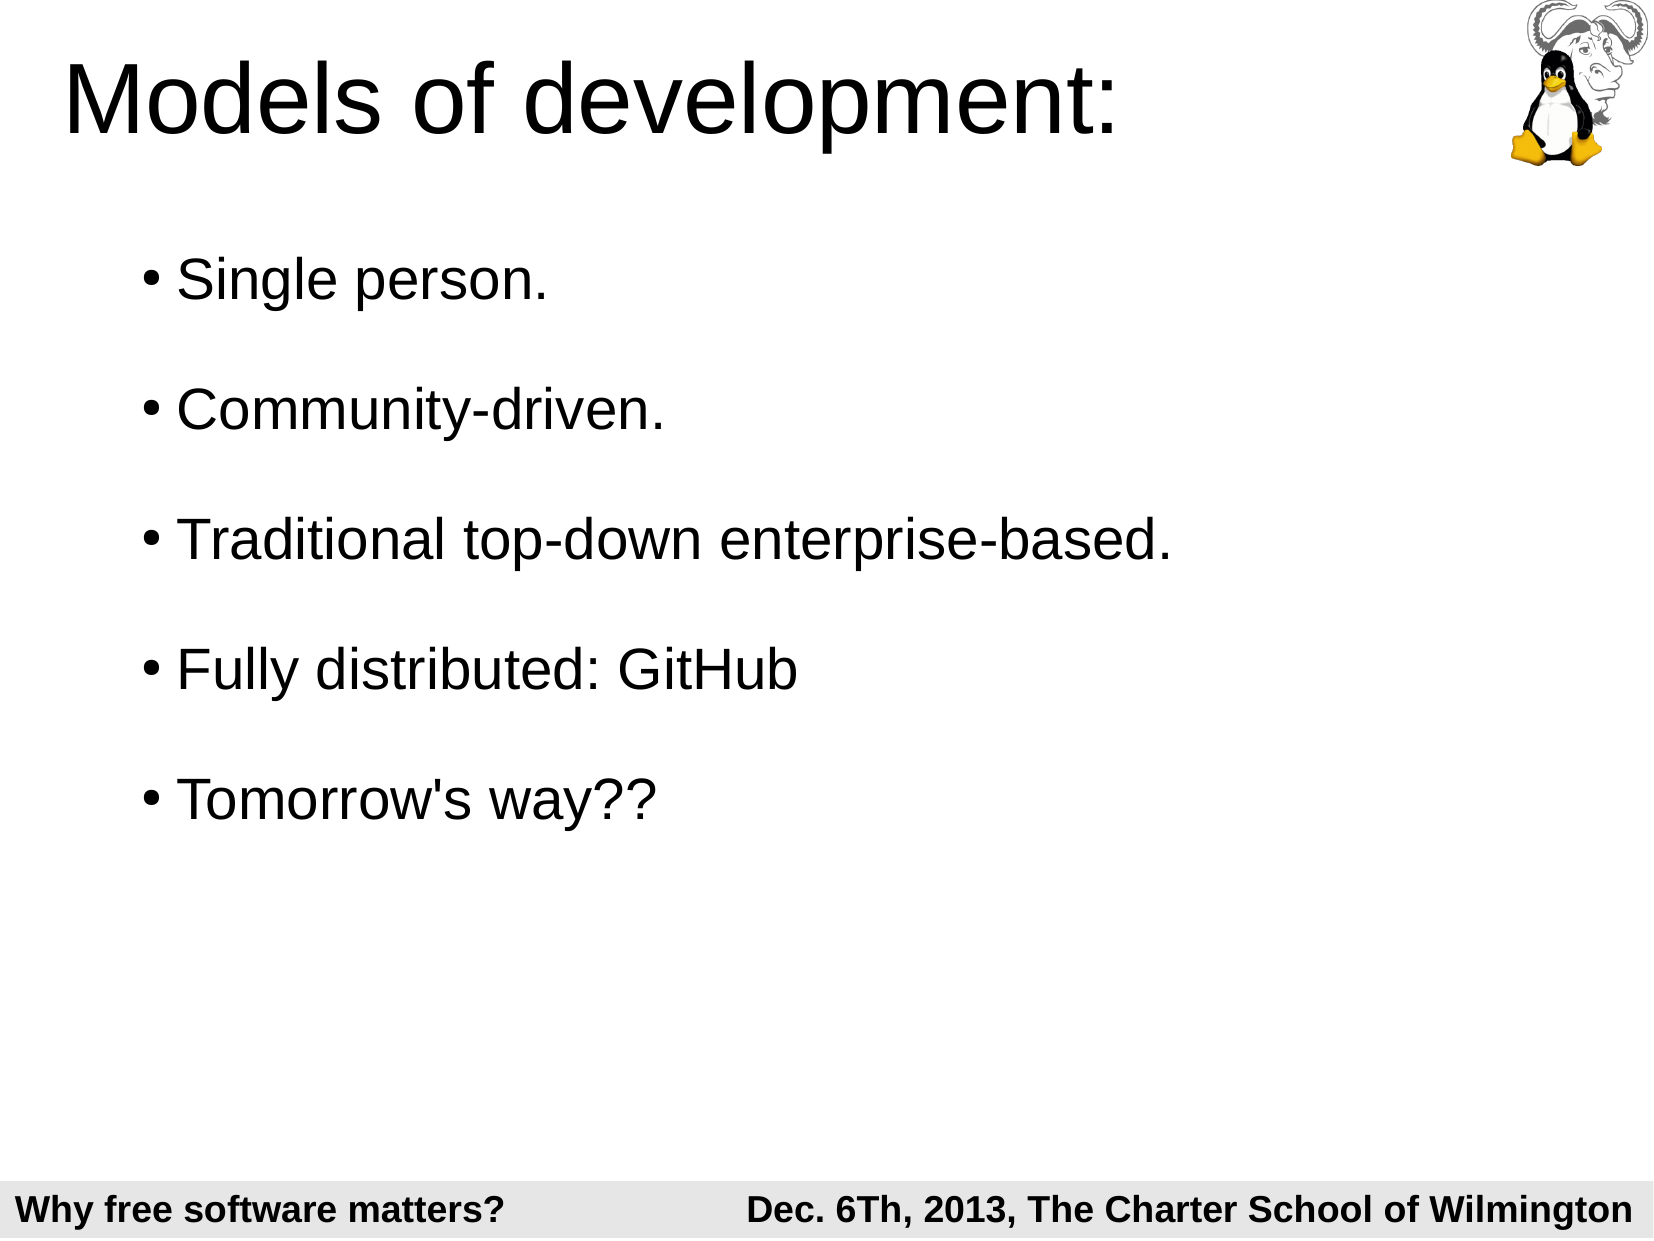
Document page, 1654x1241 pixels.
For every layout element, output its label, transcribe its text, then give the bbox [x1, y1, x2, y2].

picture [1511, 0, 1648, 166]
text_box Single person. Community-driven. Traditional top-down enterprise-based. Fully distributed: GitHub Tomorrow's way?? [126, 239, 1536, 945]
text_box Why free software matters? Dec. 6Th, 2013, The Charter School of Wilmington [0, 1181, 1654, 1238]
text_box Models of development: [47, 35, 1501, 163]
